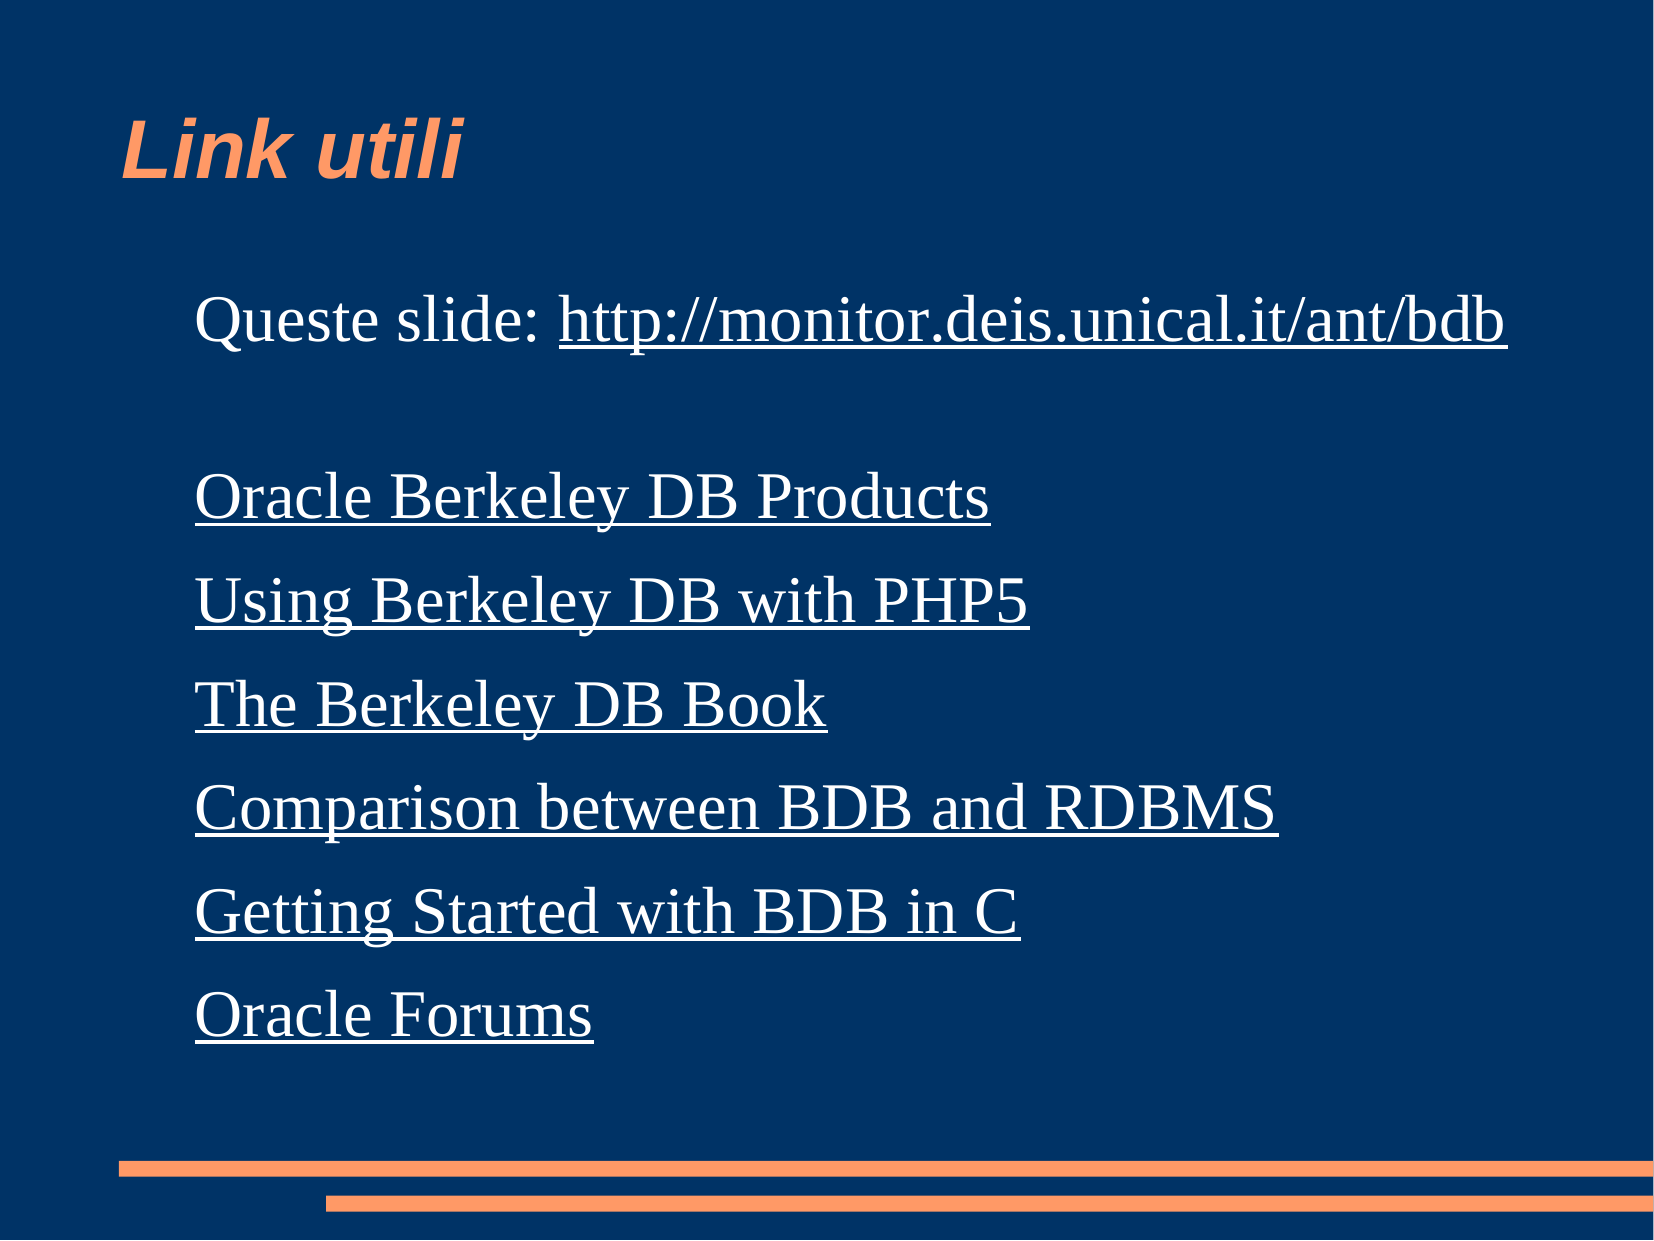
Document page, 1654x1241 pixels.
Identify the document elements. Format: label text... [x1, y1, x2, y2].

title Link utili [121, 46, 1534, 254]
list Queste slide: http://monitor.deis.unical.it/ant/bdb Oracle Berkeley DB Products Using Berkeley DB with PHP5 The Berkeley DB Book Comparison between BDB and RDBMS Getting Started with BDB in C Oracle Forums [177, 281, 1568, 1074]
